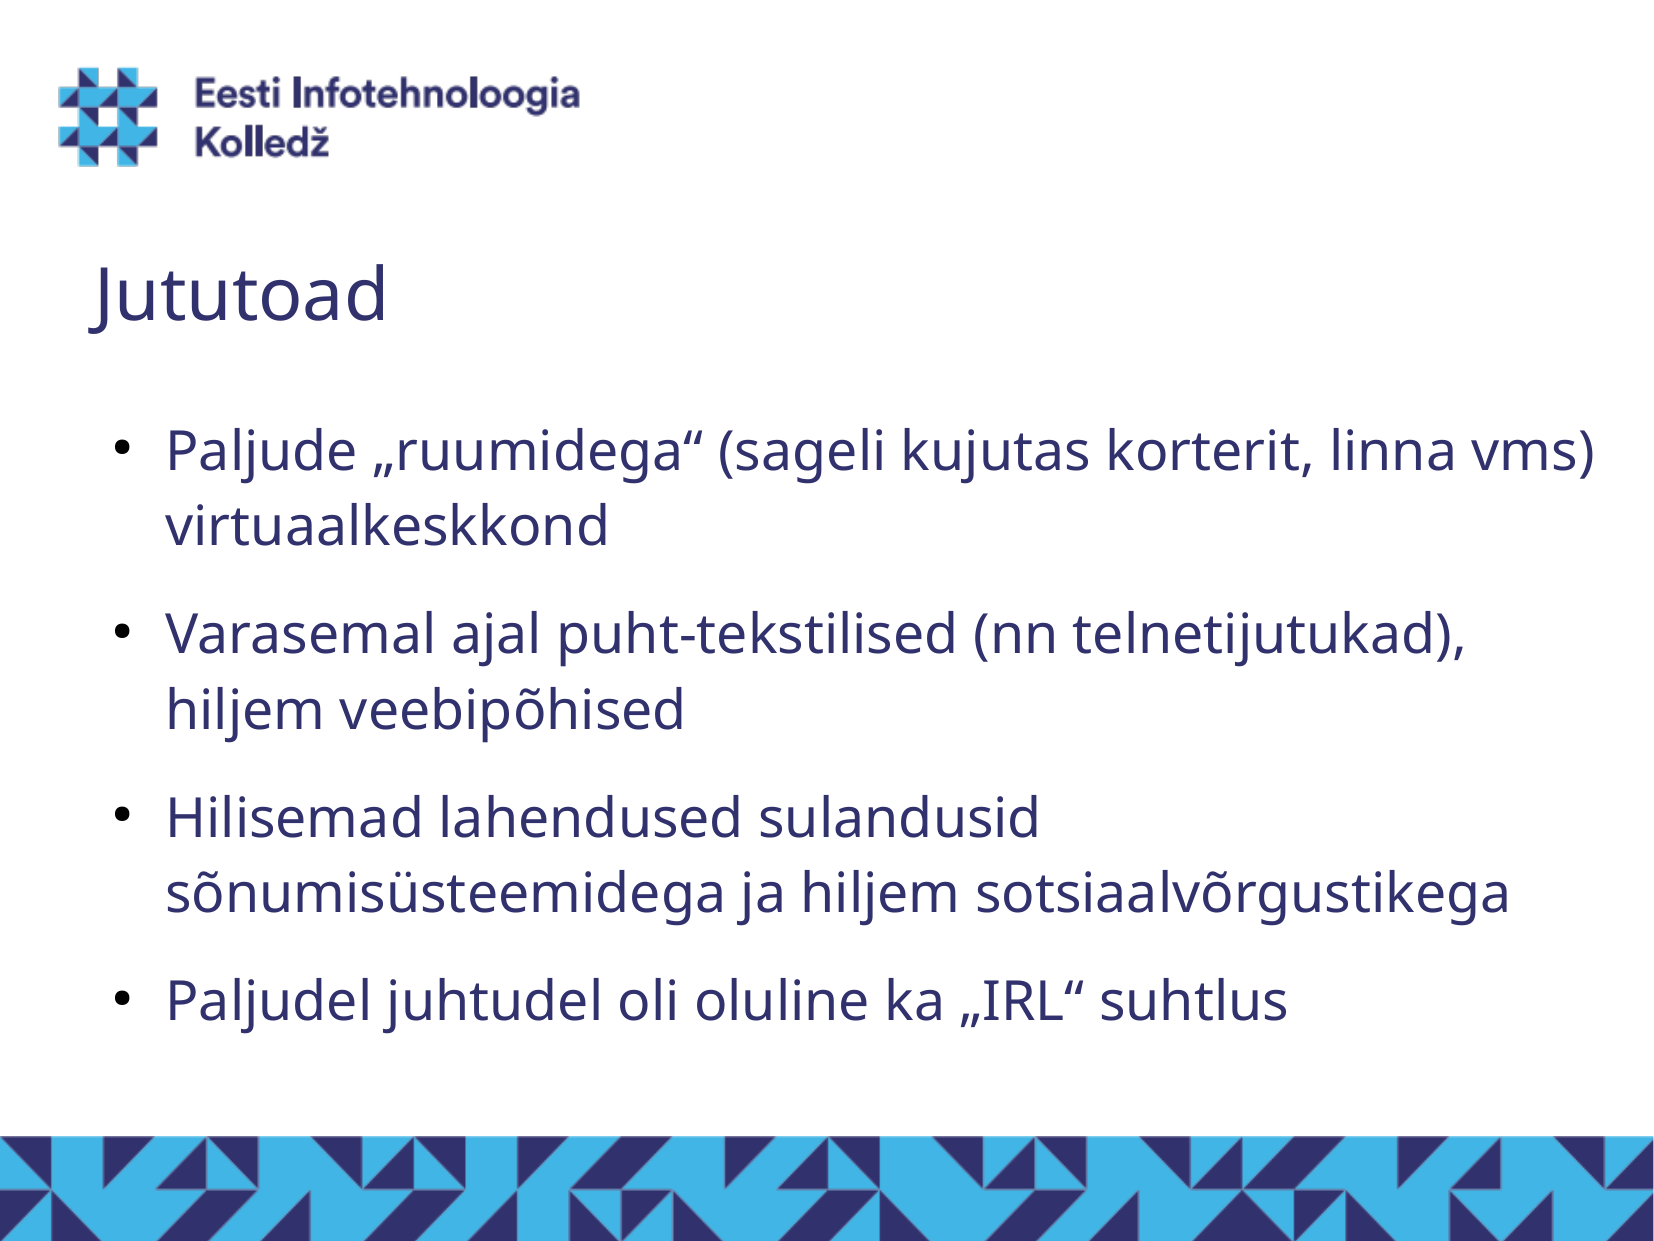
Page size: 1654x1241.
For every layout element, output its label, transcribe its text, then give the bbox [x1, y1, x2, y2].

title Jututoad [94, 188, 1607, 396]
list Paljude „ruumidega“ (sageli kujutas korterit, linna vms) virtuaalkeskkond Varasemal ajal puht-tekstilised (nn telnetijutukad), hiljem veebipõhised Hilisemad lahendused sulandusid sõnumisüsteemidega ja hiljem sotsiaalvõrgustikega Paljudel juhtudel oli oluline ka „IRL“ suhtlus [94, 411, 1607, 1111]
